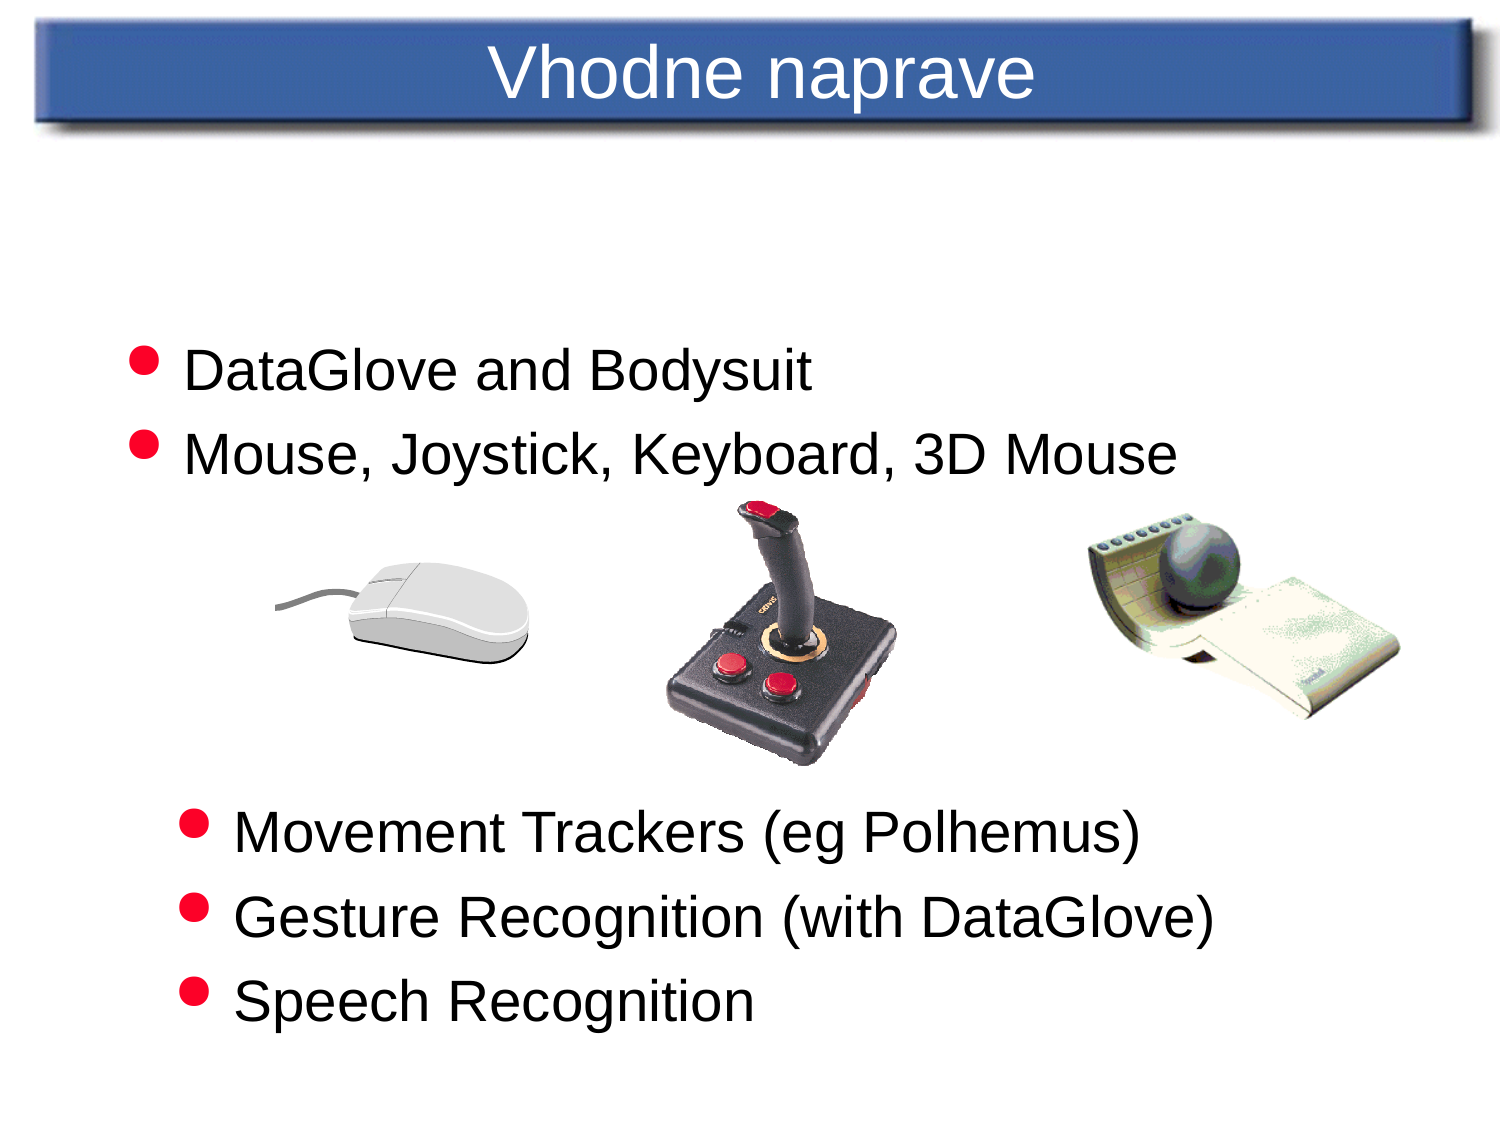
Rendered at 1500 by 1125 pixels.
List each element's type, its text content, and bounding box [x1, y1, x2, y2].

chart [275, 562, 530, 665]
picture [33, 15, 1500, 142]
list DataGlove and Bodysuit Mouse, Joystick, Keyboard, 3D Mouse [112, 324, 1350, 626]
picture [662, 499, 900, 769]
picture [1087, 512, 1401, 720]
list Movement Trackers (eg Polhemus) Gesture Recognition (with DataGlove) Speech Recognition [162, 787, 1413, 1063]
title Vhodne naprave [125, 16, 1401, 121]
